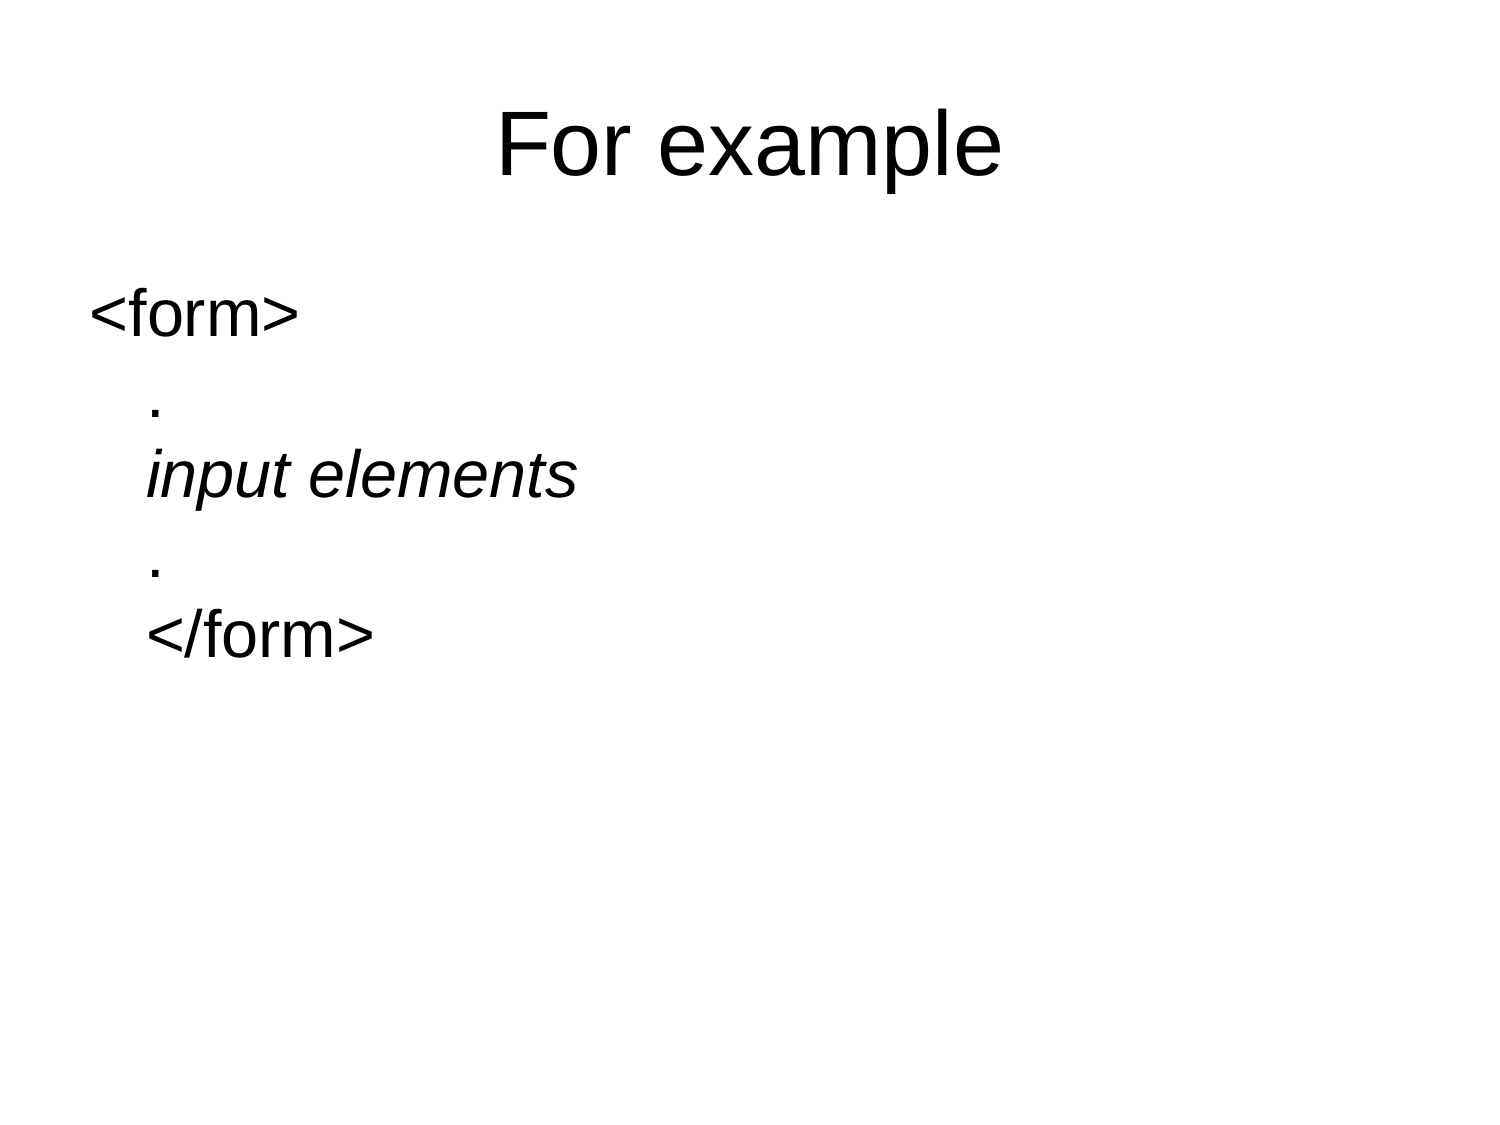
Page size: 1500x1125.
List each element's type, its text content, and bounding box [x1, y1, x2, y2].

list <form> . input elements . </form> [75, 262, 1426, 1005]
title For example [75, 45, 1426, 233]
